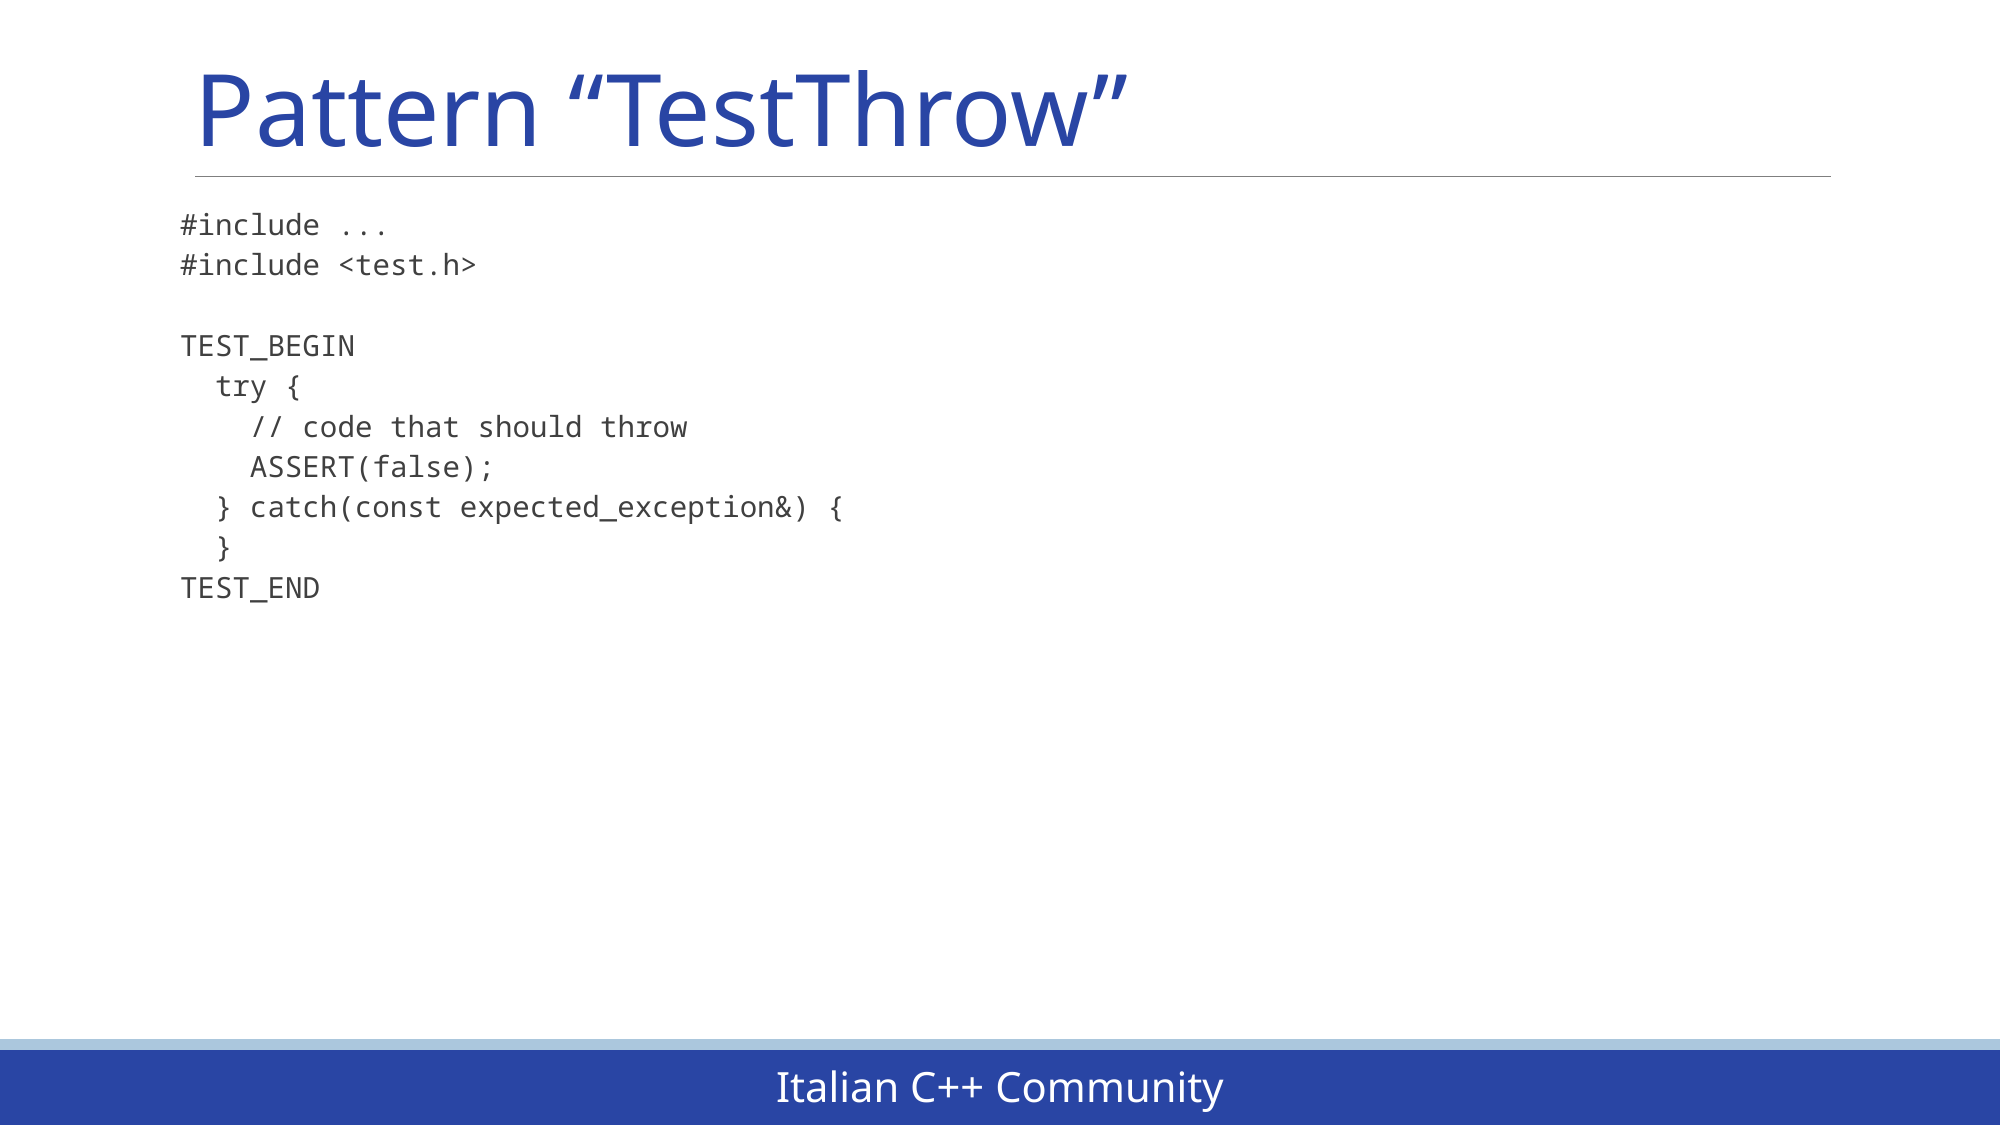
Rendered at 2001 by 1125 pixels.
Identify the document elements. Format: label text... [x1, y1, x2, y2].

title Pattern “TestThrow” [179, 2, 1830, 175]
list #include ... #include <test.h> TEST_BEGIN try { // code that should throw ASSERT(false); } catch(const expected_exception&) { } TEST_END [179, 202, 1830, 1011]
